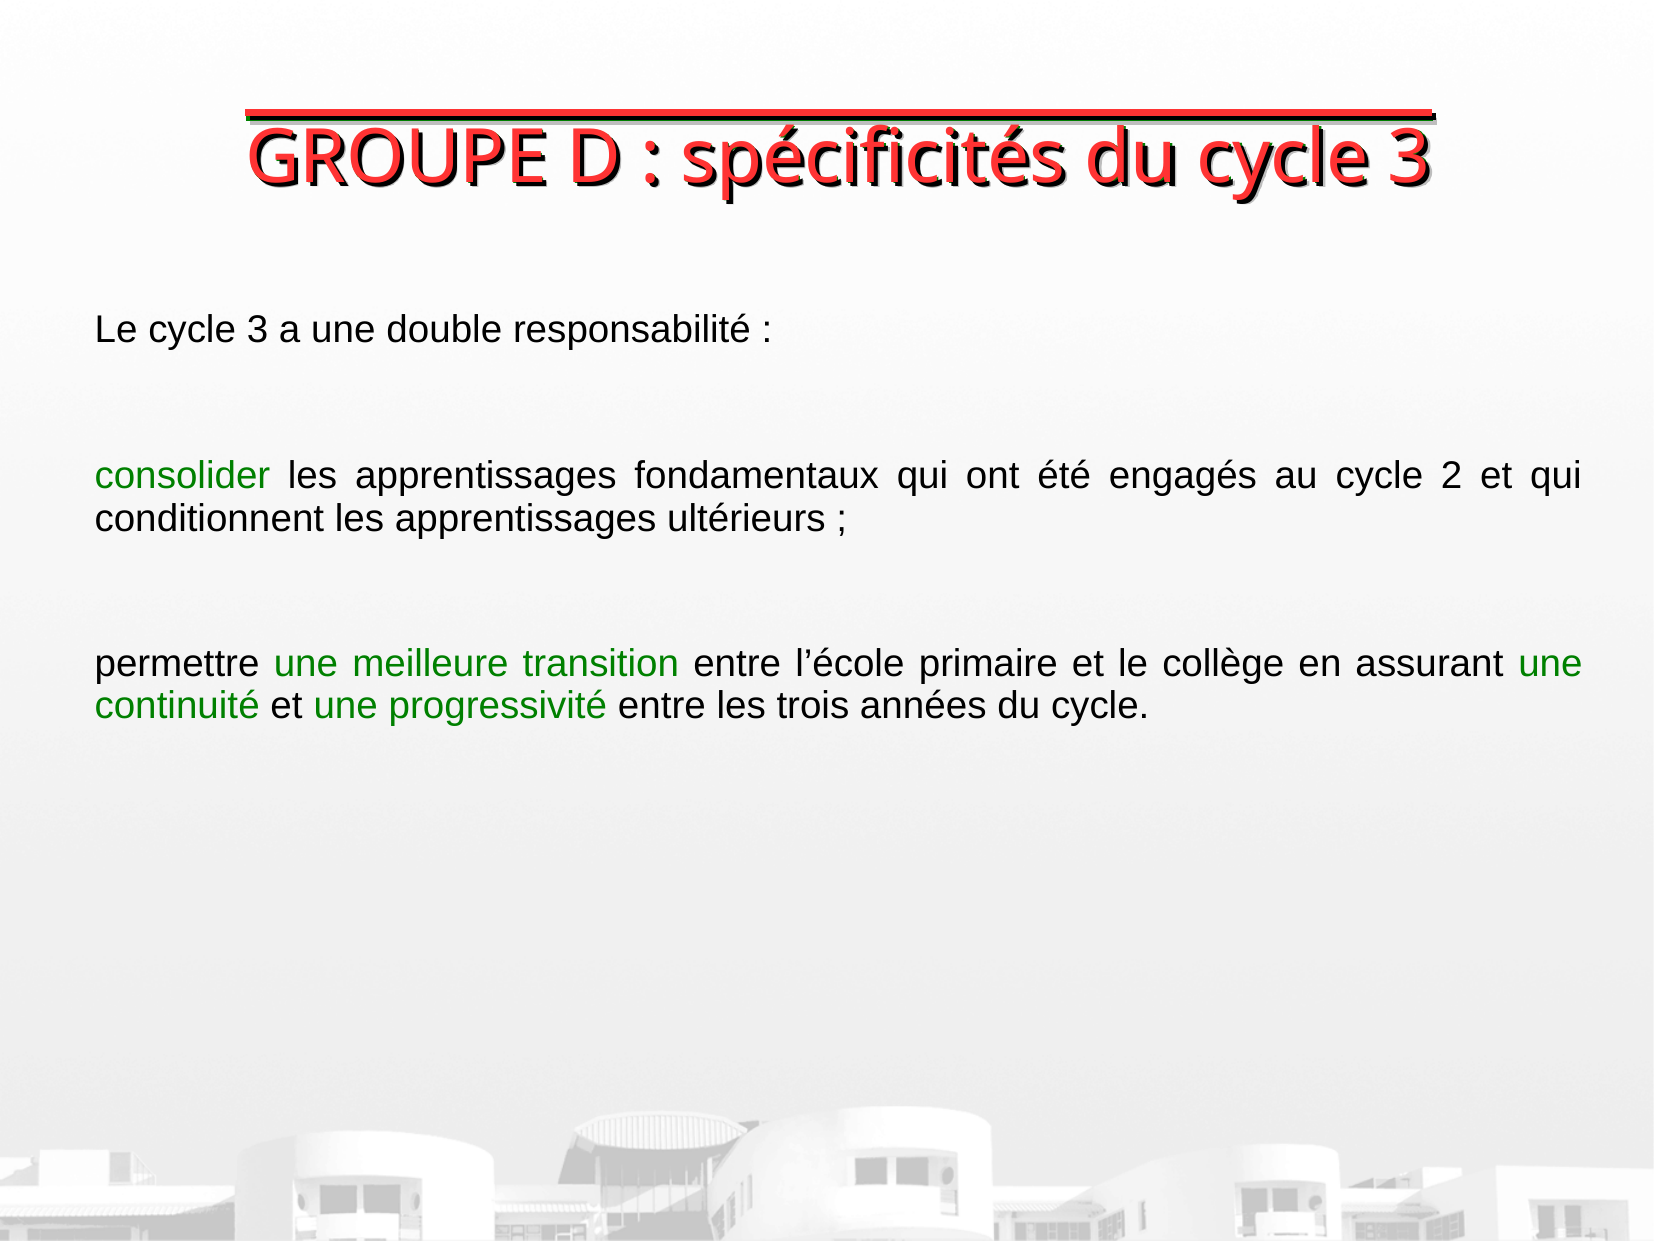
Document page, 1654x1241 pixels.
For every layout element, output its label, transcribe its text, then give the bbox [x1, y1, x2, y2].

title GROUPE D : spécificités du cycle 3 [94, 47, 1583, 260]
picture [0, 0, 1654, 1241]
list Le cycle 3 a une double responsabilité : consolider les apprentissages fondamentaux qui ont été engagés au cycle 2 et qui conditionnent les apprentissages ultérieurs ; permettre une meilleure transition entre l’école primaire et le collège en assurant une continuité et une progressivité entre les trois années du cycle. [94, 308, 1583, 1028]
